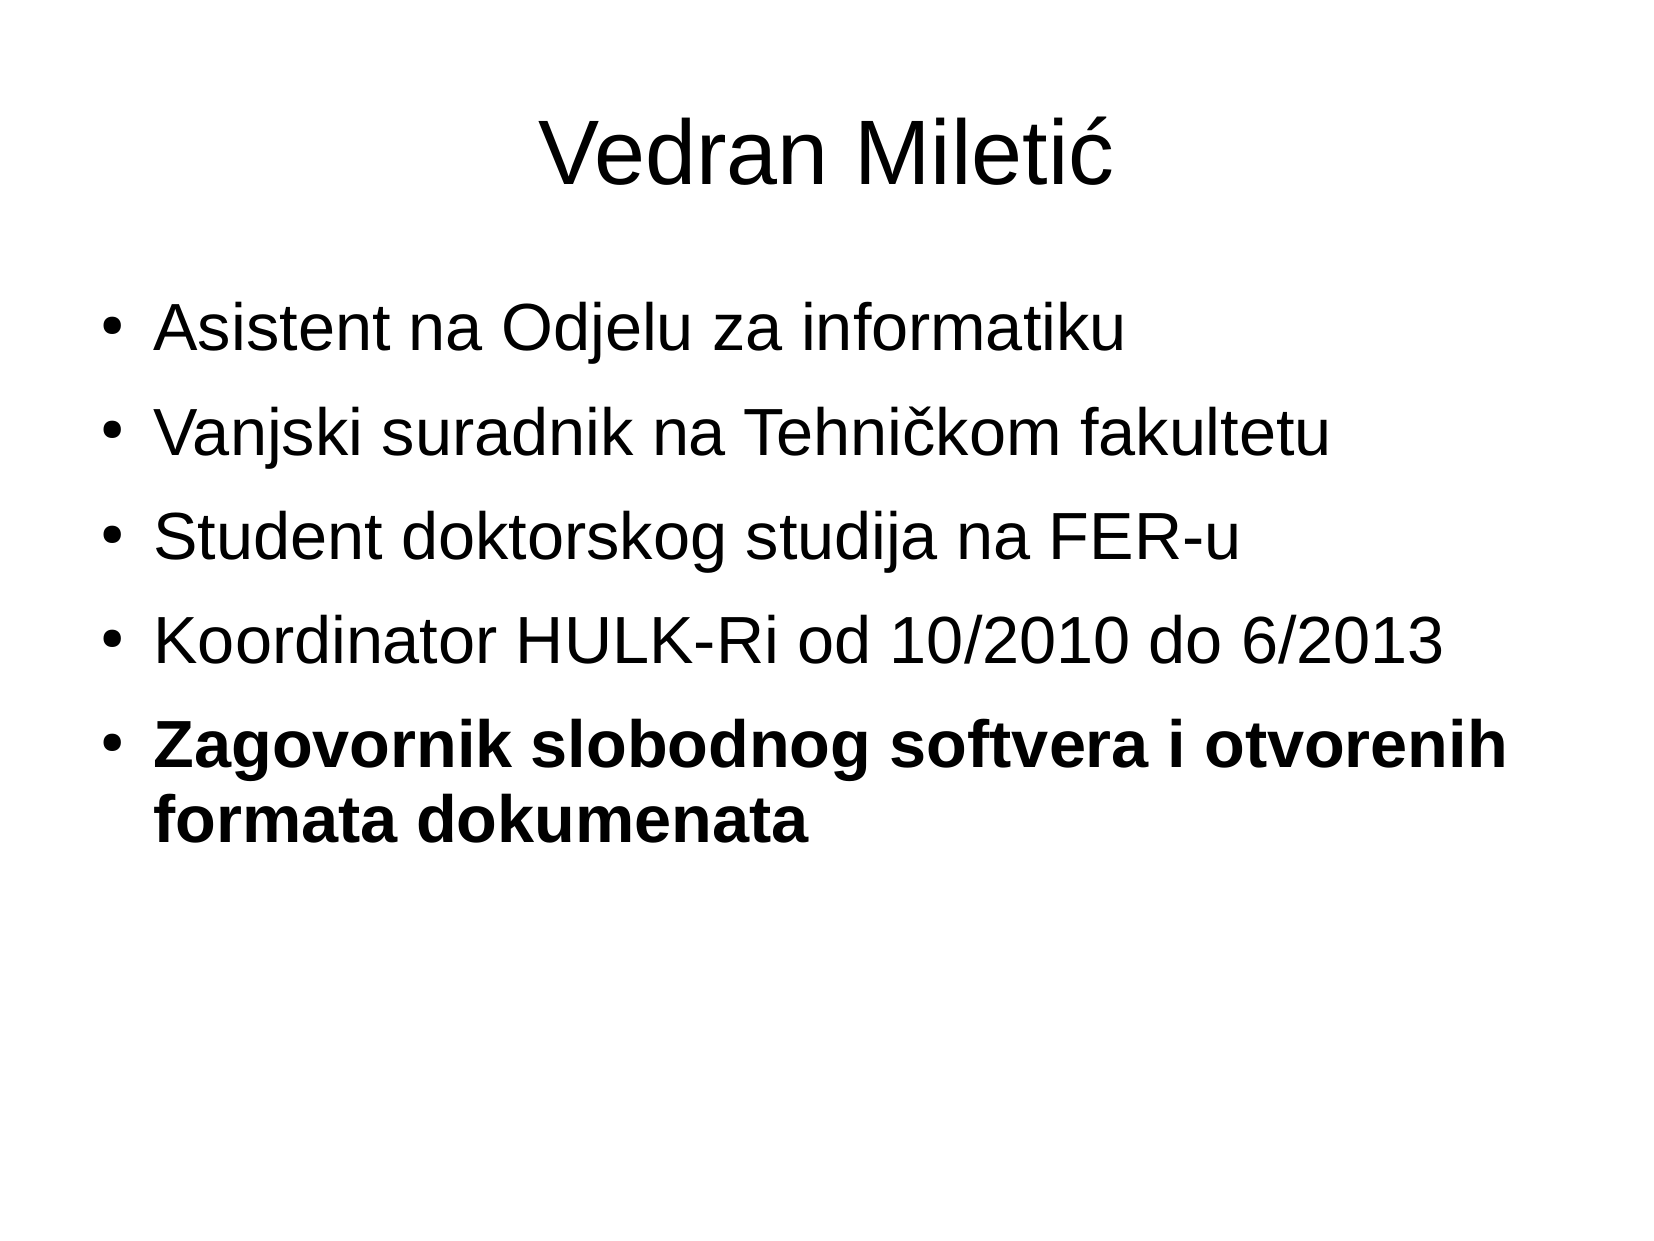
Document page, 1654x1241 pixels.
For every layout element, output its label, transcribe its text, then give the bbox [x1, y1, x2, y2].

title Vedran Miletić [82, 49, 1571, 257]
list Asistent na Odjelu za informatiku Vanjski suradnik na Tehničkom fakultetu Student doktorskog studija na FER-u Koordinator HULK-Ri od 10/2010 do 6/2013 Zagovornik slobodnog softvera i otvorenih formata dokumenata [82, 290, 1571, 1010]
